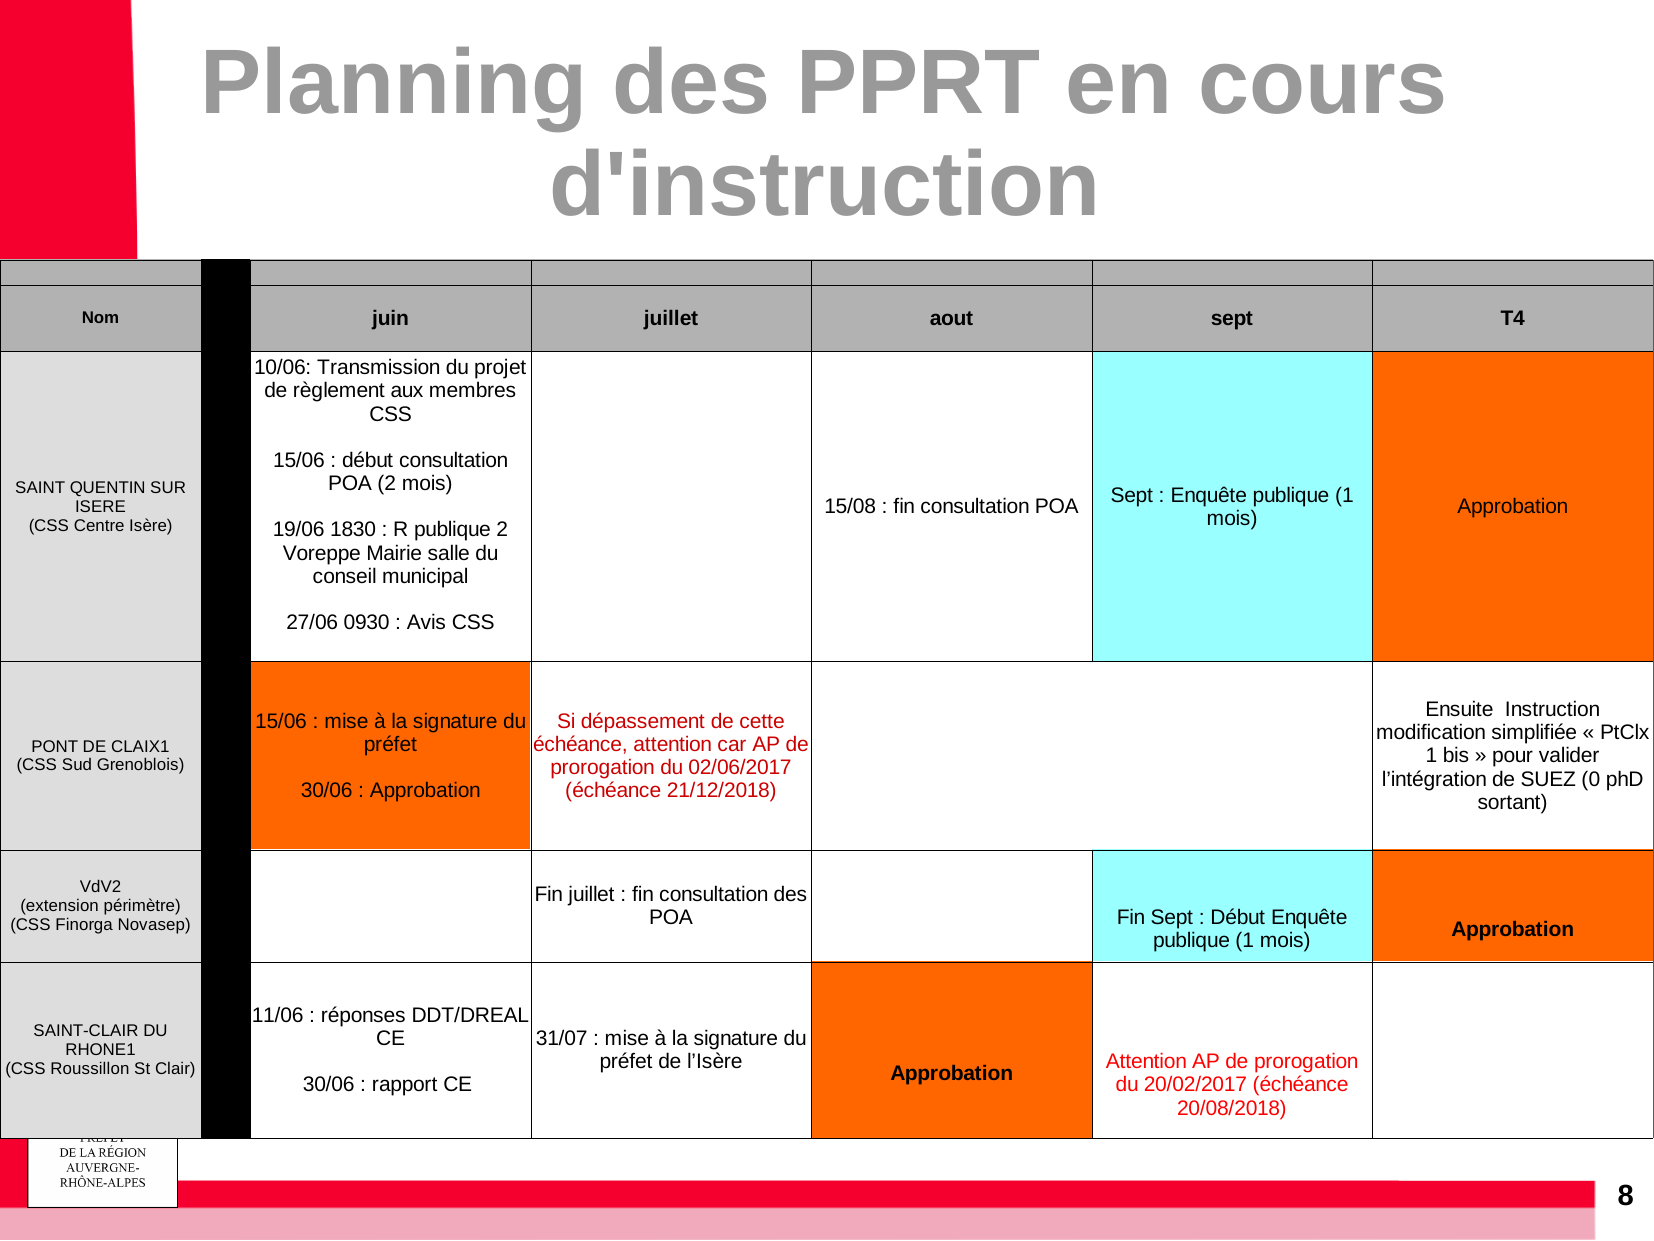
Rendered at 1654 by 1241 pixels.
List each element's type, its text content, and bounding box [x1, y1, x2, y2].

title Planning des PPRT en cours d'instruction [81, 29, 1570, 237]
picture [0, 0, 1654, 1240]
